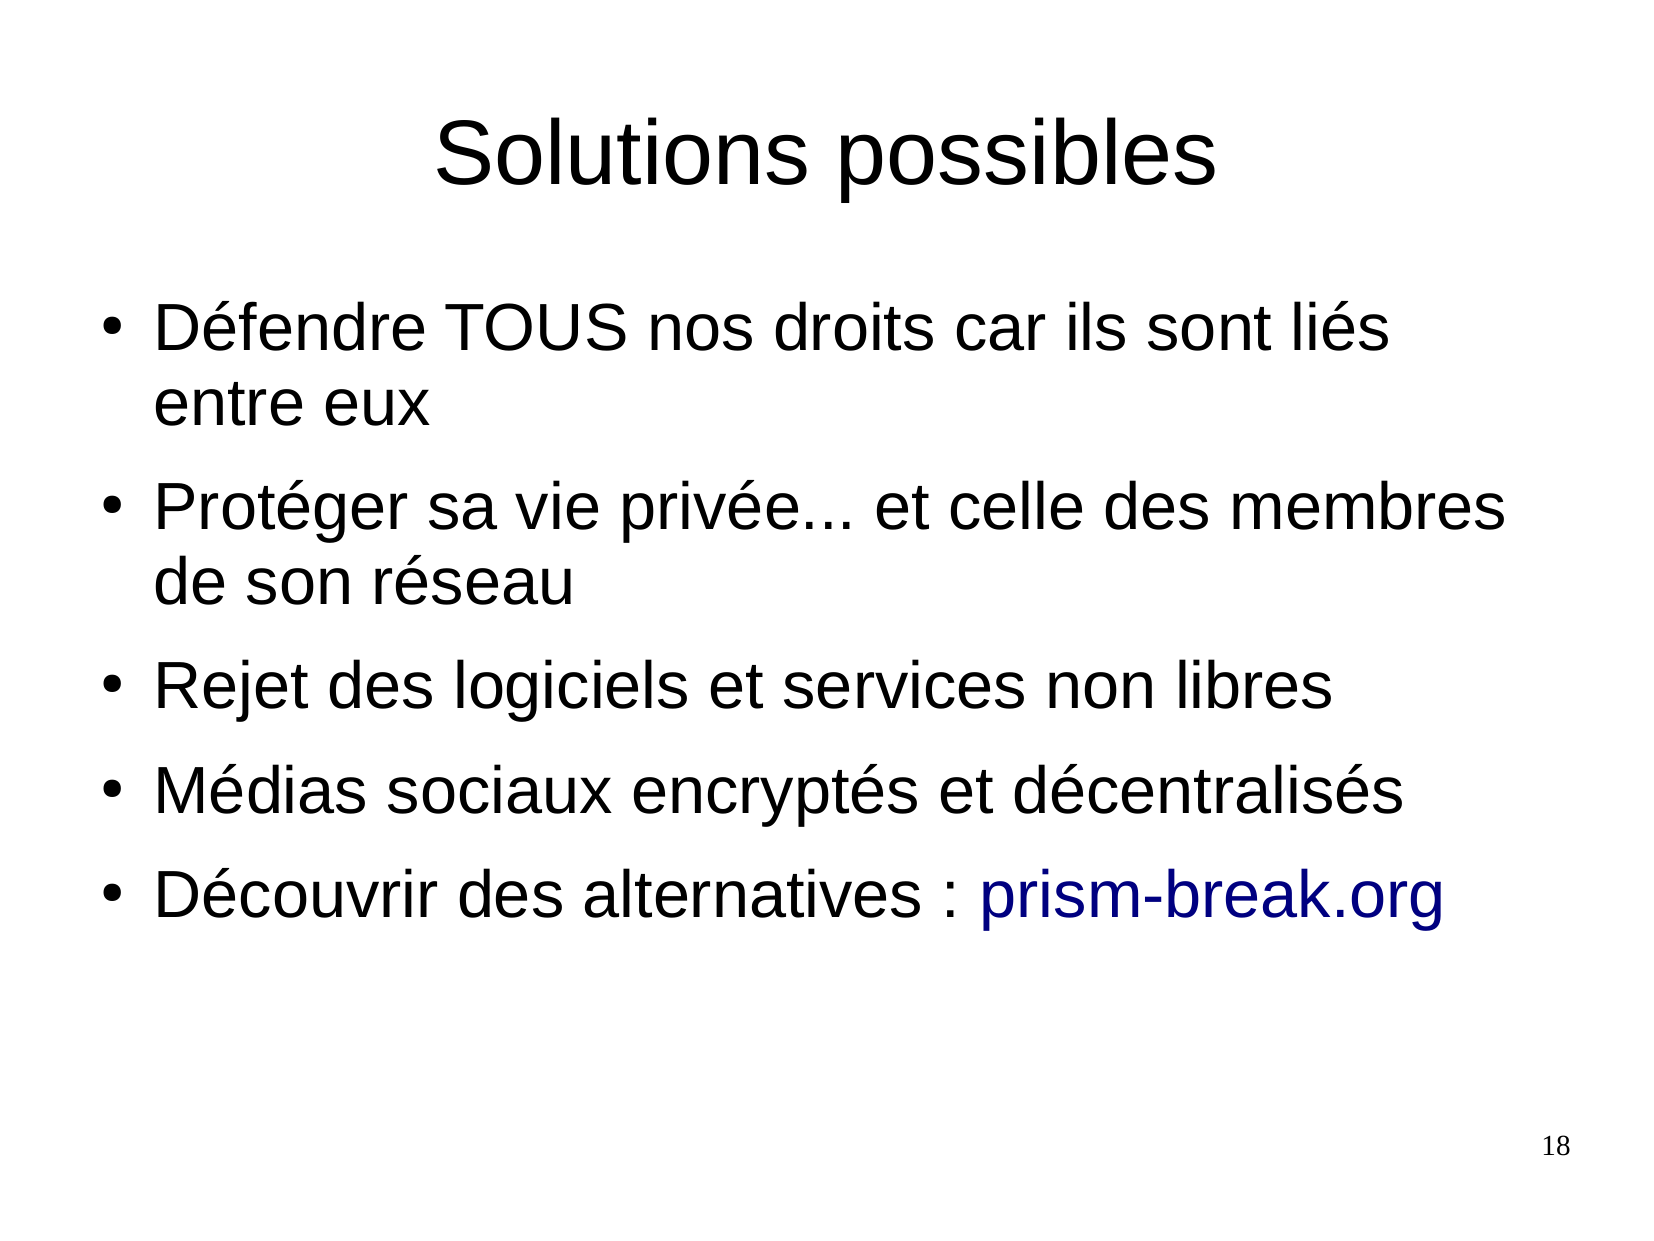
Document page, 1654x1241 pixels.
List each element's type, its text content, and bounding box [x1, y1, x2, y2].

list Défendre TOUS nos droits car ils sont liés entre eux Protéger sa vie privée... et celle des membres de son réseau Rejet des logiciels et services non libres Médias sociaux encryptés et décentralisés Découvrir des alternatives : prism-break.org [82, 290, 1538, 1010]
title Solutions possibles [82, 49, 1571, 257]
